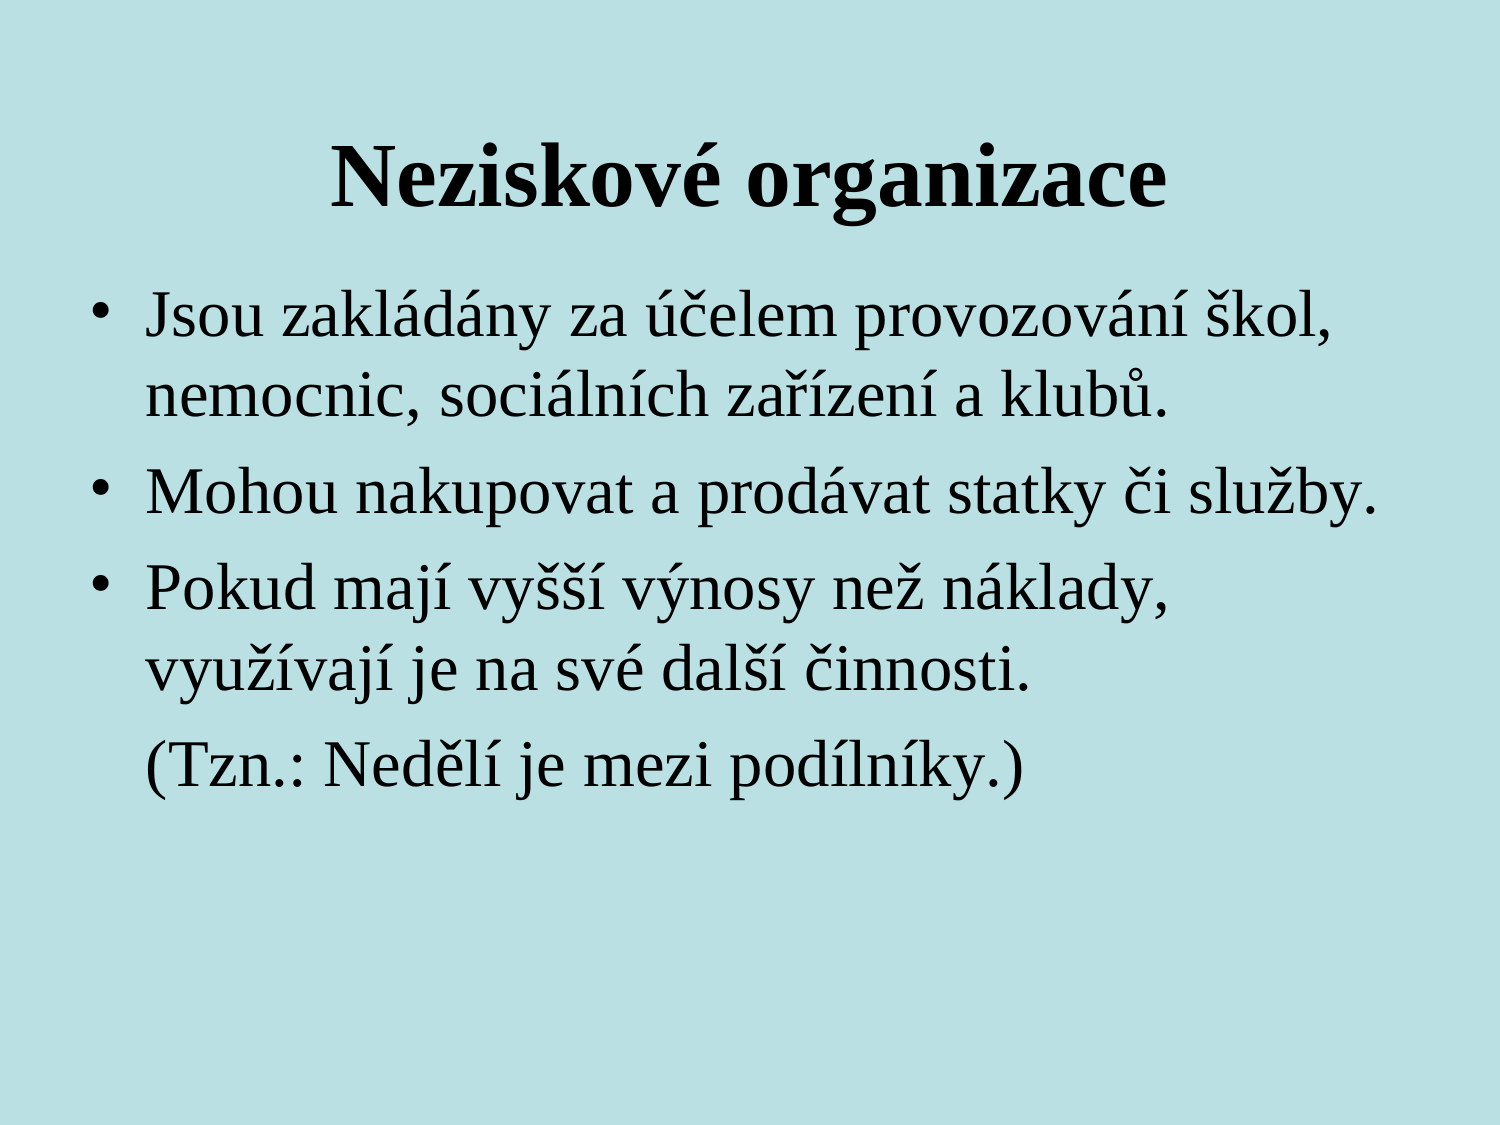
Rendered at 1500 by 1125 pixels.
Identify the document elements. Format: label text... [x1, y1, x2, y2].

list Jsou zakládány za účelem provozování škol, nemocnic, sociálních zařízení a klubů. Mohou nakupovat a prodávat statky či služby. Pokud mají vyšší výnosy než náklady, využívají je na své další činnosti. (Tzn.: Nedělí je mezi podílníky.) [75, 262, 1426, 1006]
title Neziskové organizace [75, 44, 1426, 233]
